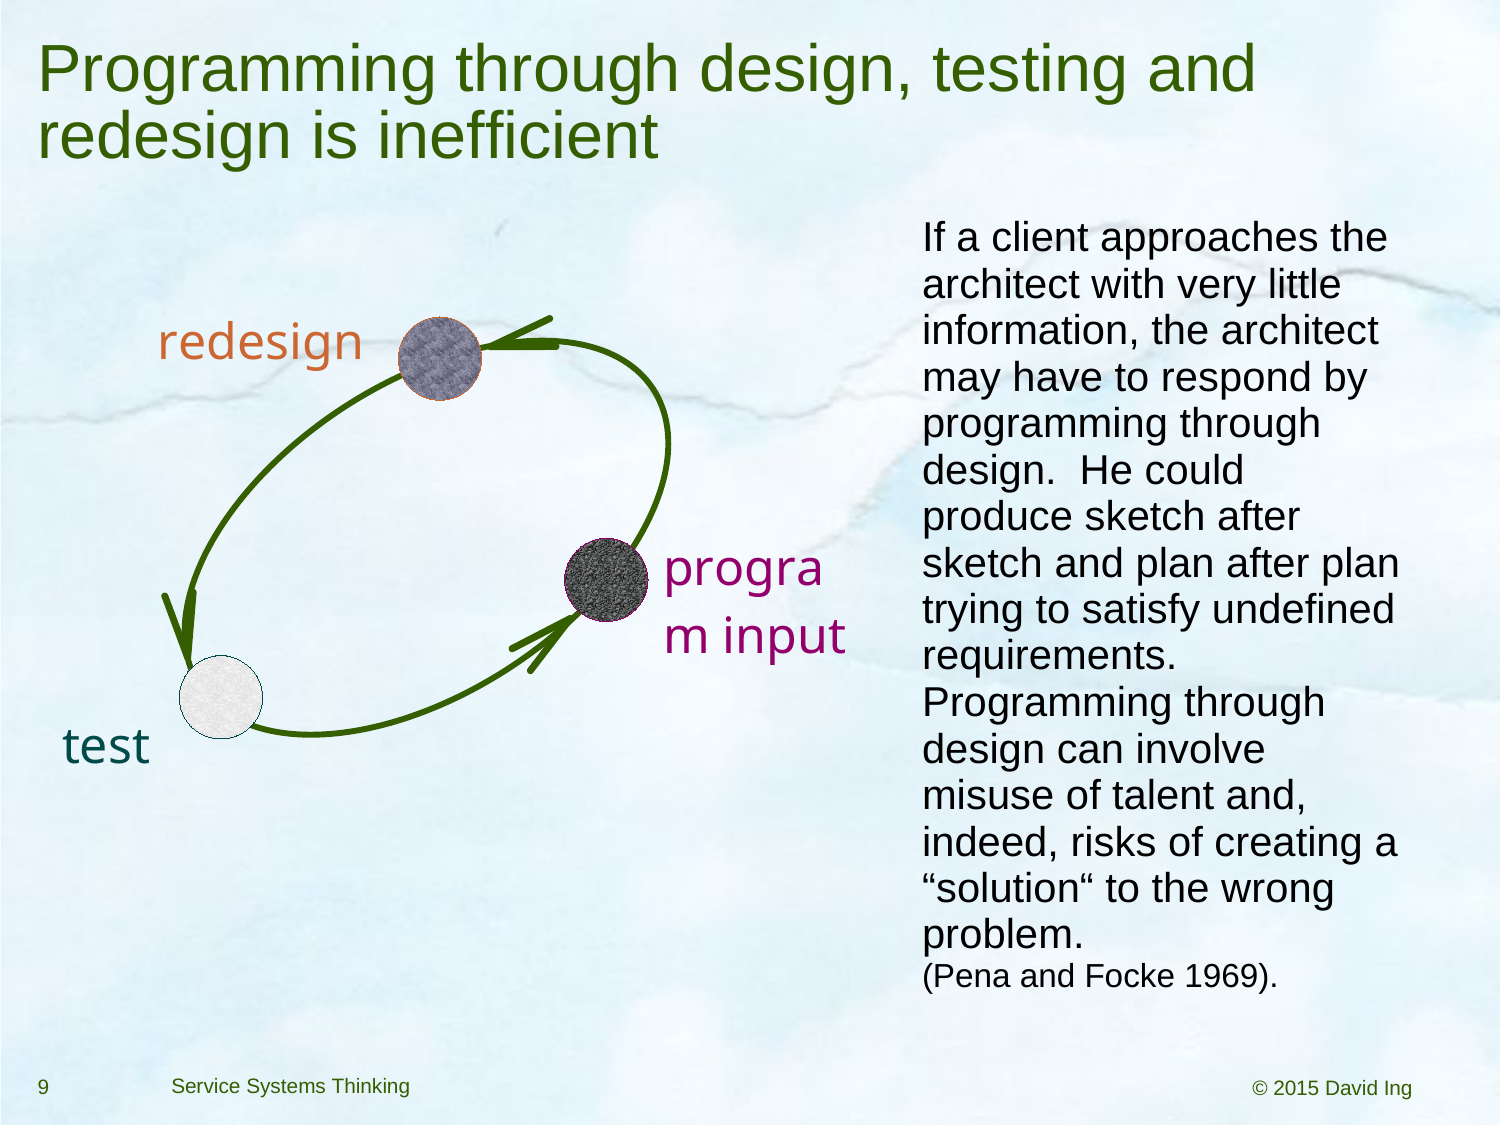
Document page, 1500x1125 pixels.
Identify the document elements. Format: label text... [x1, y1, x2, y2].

title Programming through design, testing and redesign is inefficient [37, 37, 1463, 180]
text_box [564, 538, 648, 622]
text_box [398, 316, 482, 401]
text_box test [47, 702, 203, 790]
text_box program input [648, 524, 884, 687]
picture [0, 0, 1500, 1125]
text_box redesign [142, 298, 388, 387]
text_box [179, 655, 263, 739]
text_box If a client approaches the architect with very little information, the architect may have to respond by programming through design. He could produce sketch after sketch and plan after plan trying to satisfy undefined requirements. Programming through design can involve misuse of talent and, indeed, risks of creating a “solution“ to the wrong problem. (Pena and Focke 1969). [907, 206, 1418, 1012]
